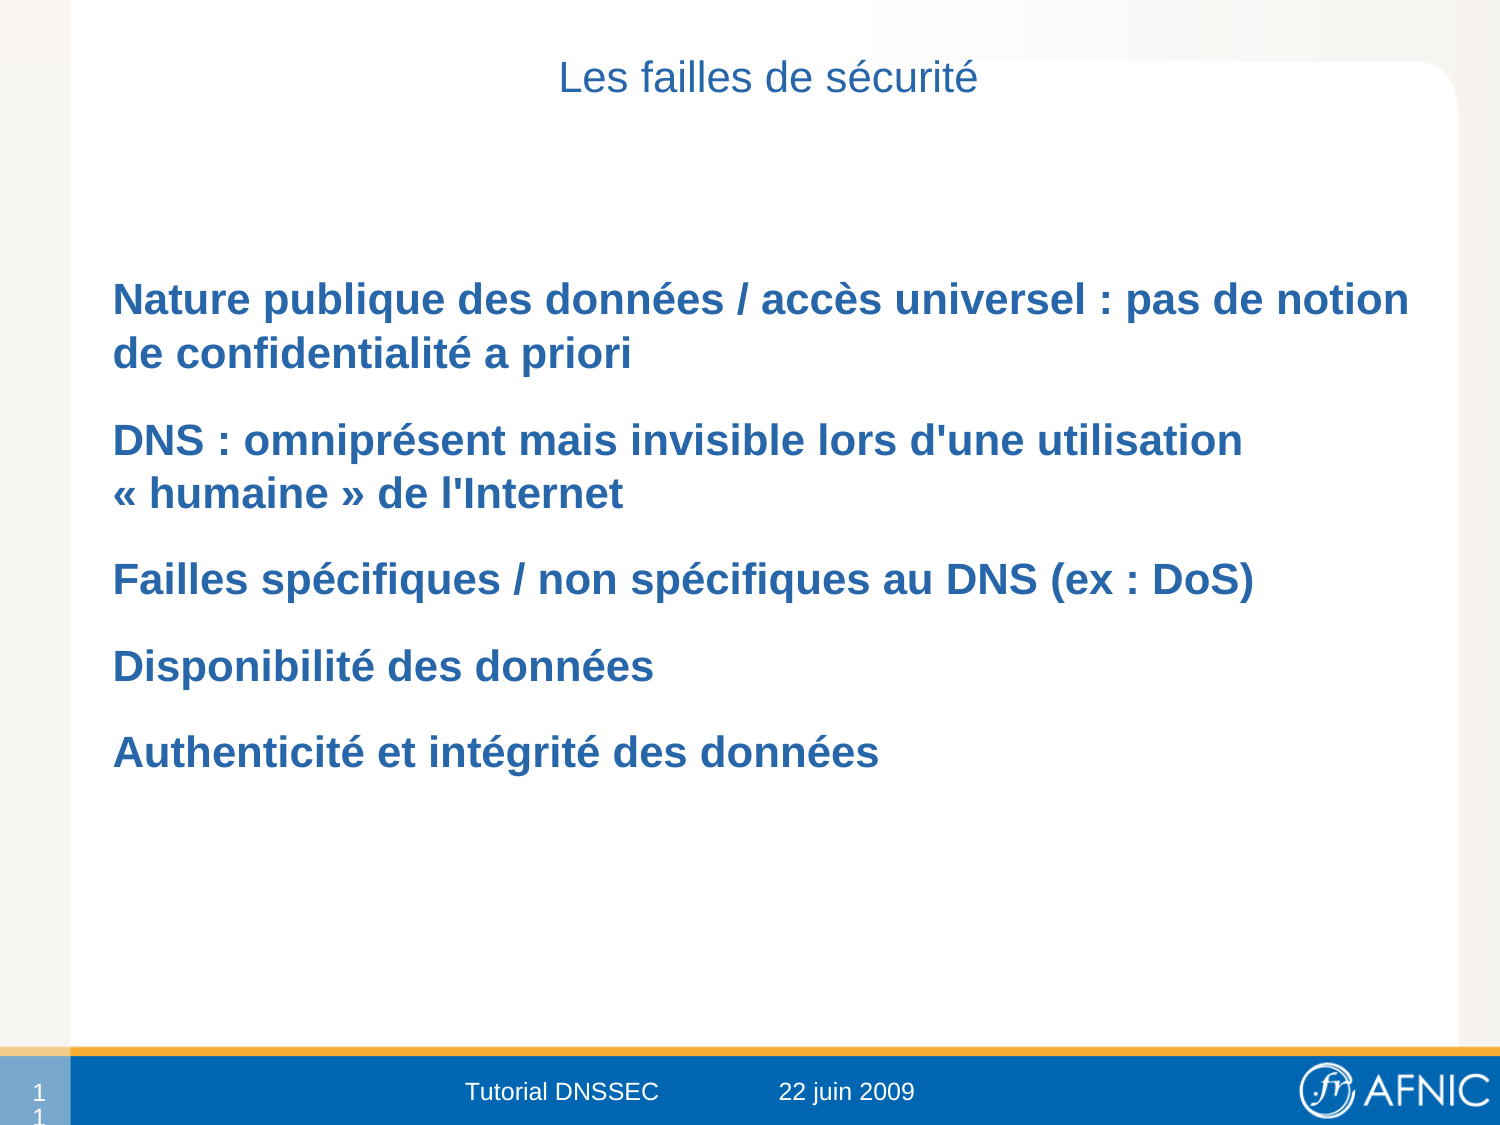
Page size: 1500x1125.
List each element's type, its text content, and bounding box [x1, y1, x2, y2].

title Les failles de sécurité [112, 12, 1426, 138]
list Nature publique des données / accès universel : pas de notion de confidentialité a priori DNS : omniprésent mais invisible lors d'une utilisation « humaine » de l'Internet Failles spécifiques / non spécifiques au DNS (ex : DoS) Disponibilité des données Authenticité et intégrité des données [112, 266, 1426, 994]
picture [0, 0, 1500, 1125]
